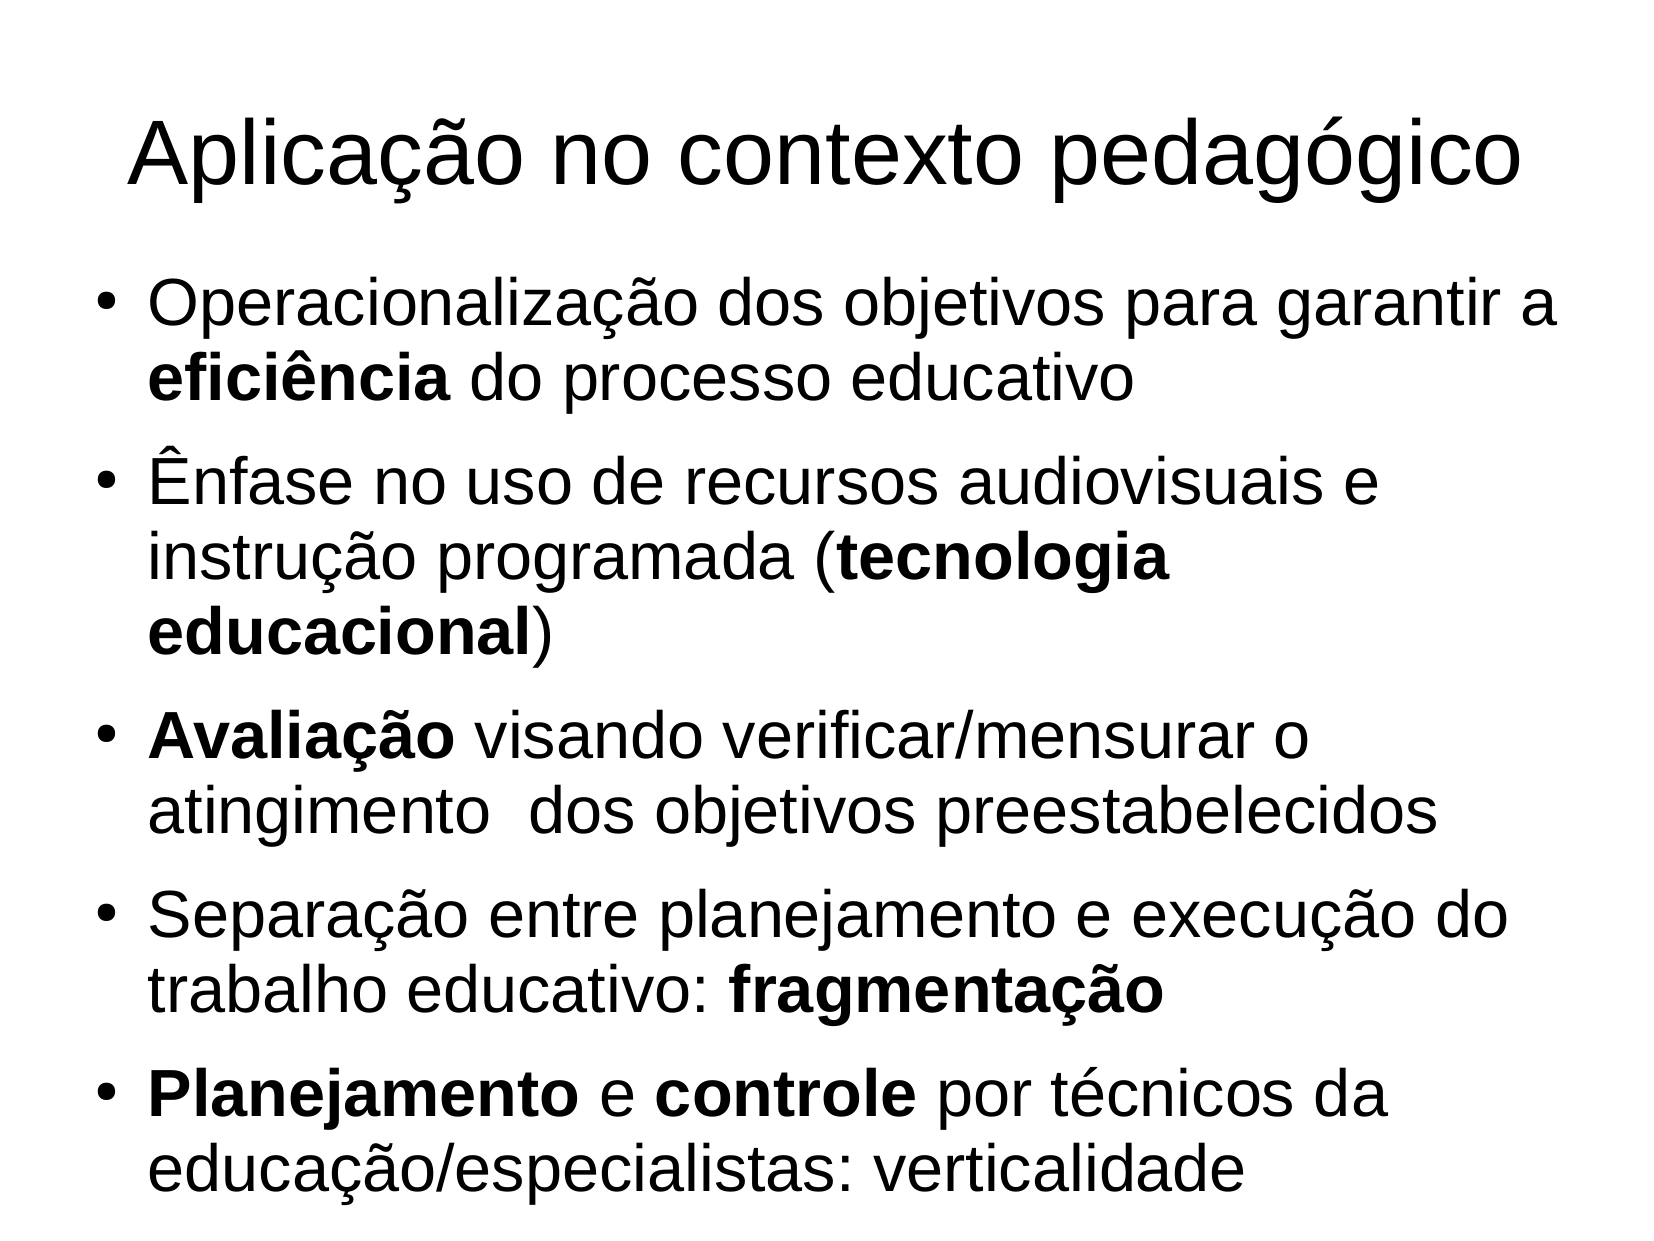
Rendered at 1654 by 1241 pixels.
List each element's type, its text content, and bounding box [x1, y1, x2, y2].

title Aplicação no contexto pedagógico [82, 49, 1571, 257]
list Operacionalização dos objetivos para garantir a eficiência do processo educativo Ênfase no uso de recursos audiovisuais e instrução programada (tecnologia educacional) Avaliação visando verificar/mensurar o atingimento dos objetivos preestabelecidos Separação entre planejamento e execução do trabalho educativo: fragmentação Planejamento e controle por técnicos da educação/especialistas: verticalidade [76, 265, 1565, 1206]
